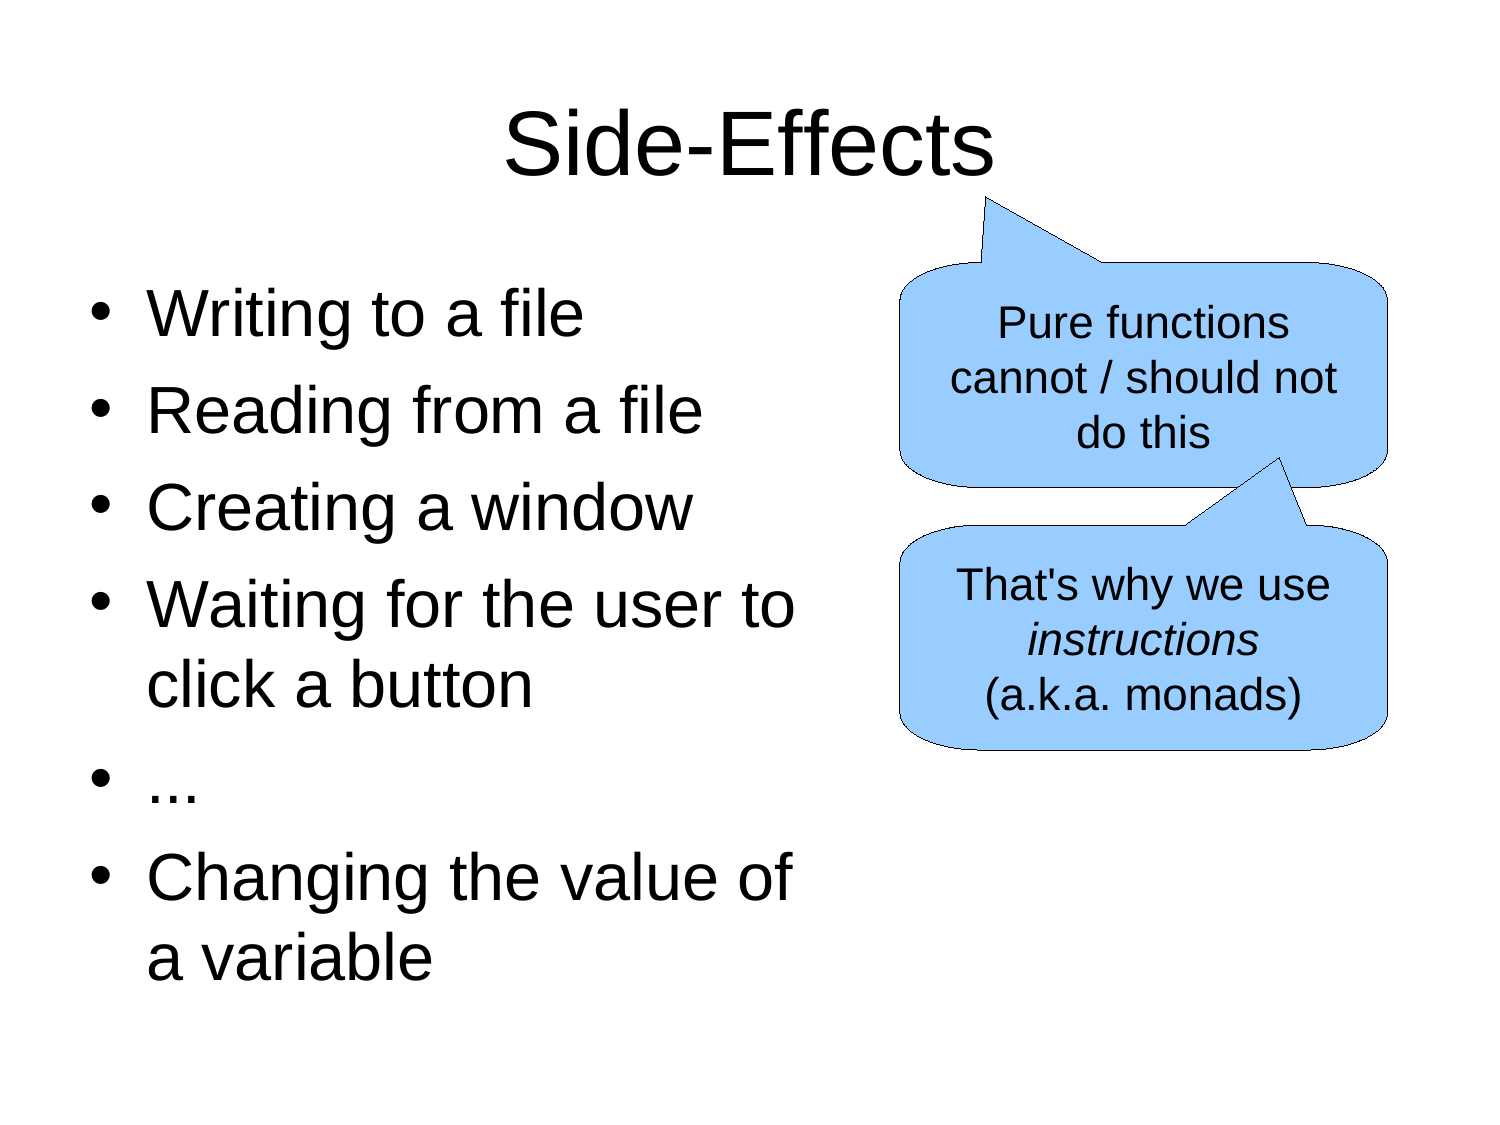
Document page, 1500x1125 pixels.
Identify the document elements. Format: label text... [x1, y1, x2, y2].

title Side-Effects [75, 44, 1426, 233]
list Writing to a file Reading from a file Creating a window Waiting for the user to click a button ... Changing the value of a variable [75, 262, 863, 1005]
text_box That's why we use instructions (a.k.a. monads) [899, 457, 1388, 751]
text_box Pure functions cannot / should not do this [899, 196, 1388, 488]
